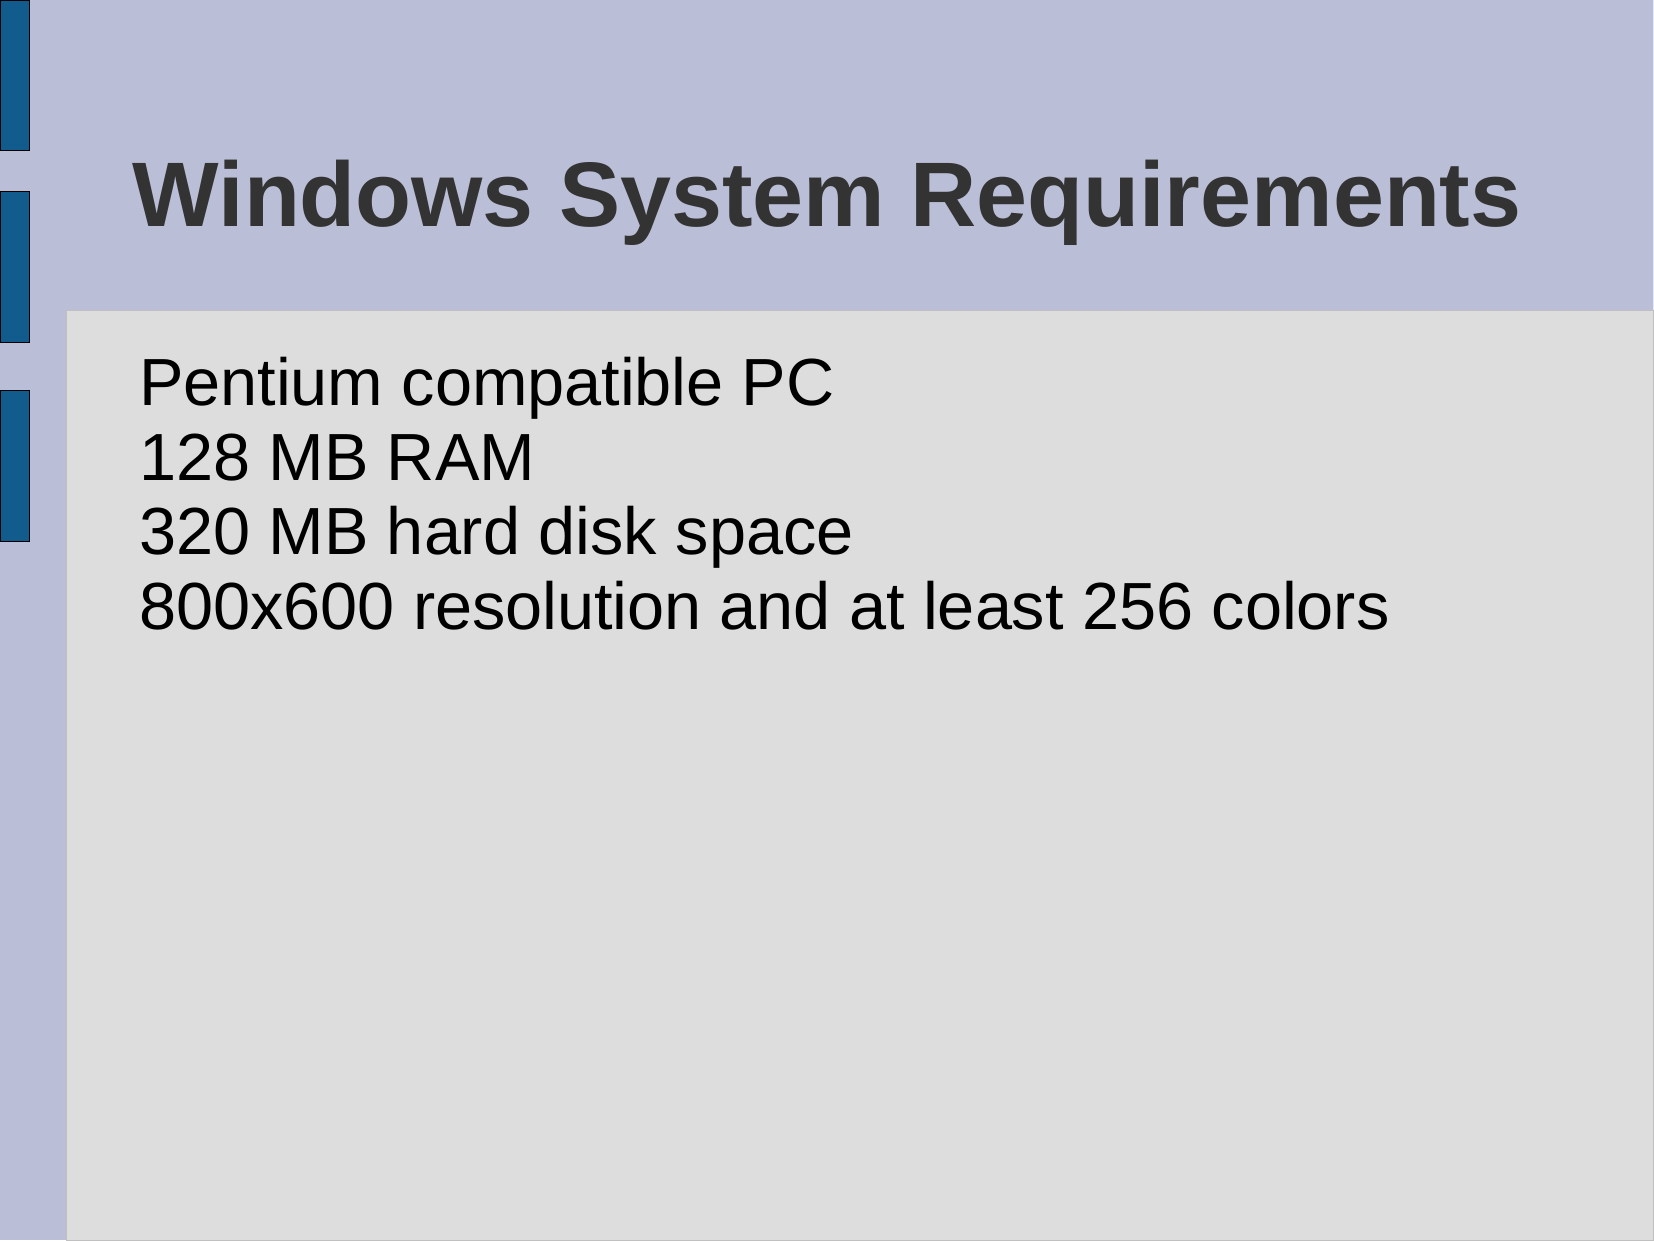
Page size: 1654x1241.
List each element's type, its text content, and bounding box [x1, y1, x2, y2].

title Windows System Requirements [121, 91, 1534, 299]
list Pentium compatible PC 128 MB RAM 320 MB hard disk space 800x600 resolution and at least 256 colors [121, 344, 1534, 1127]
